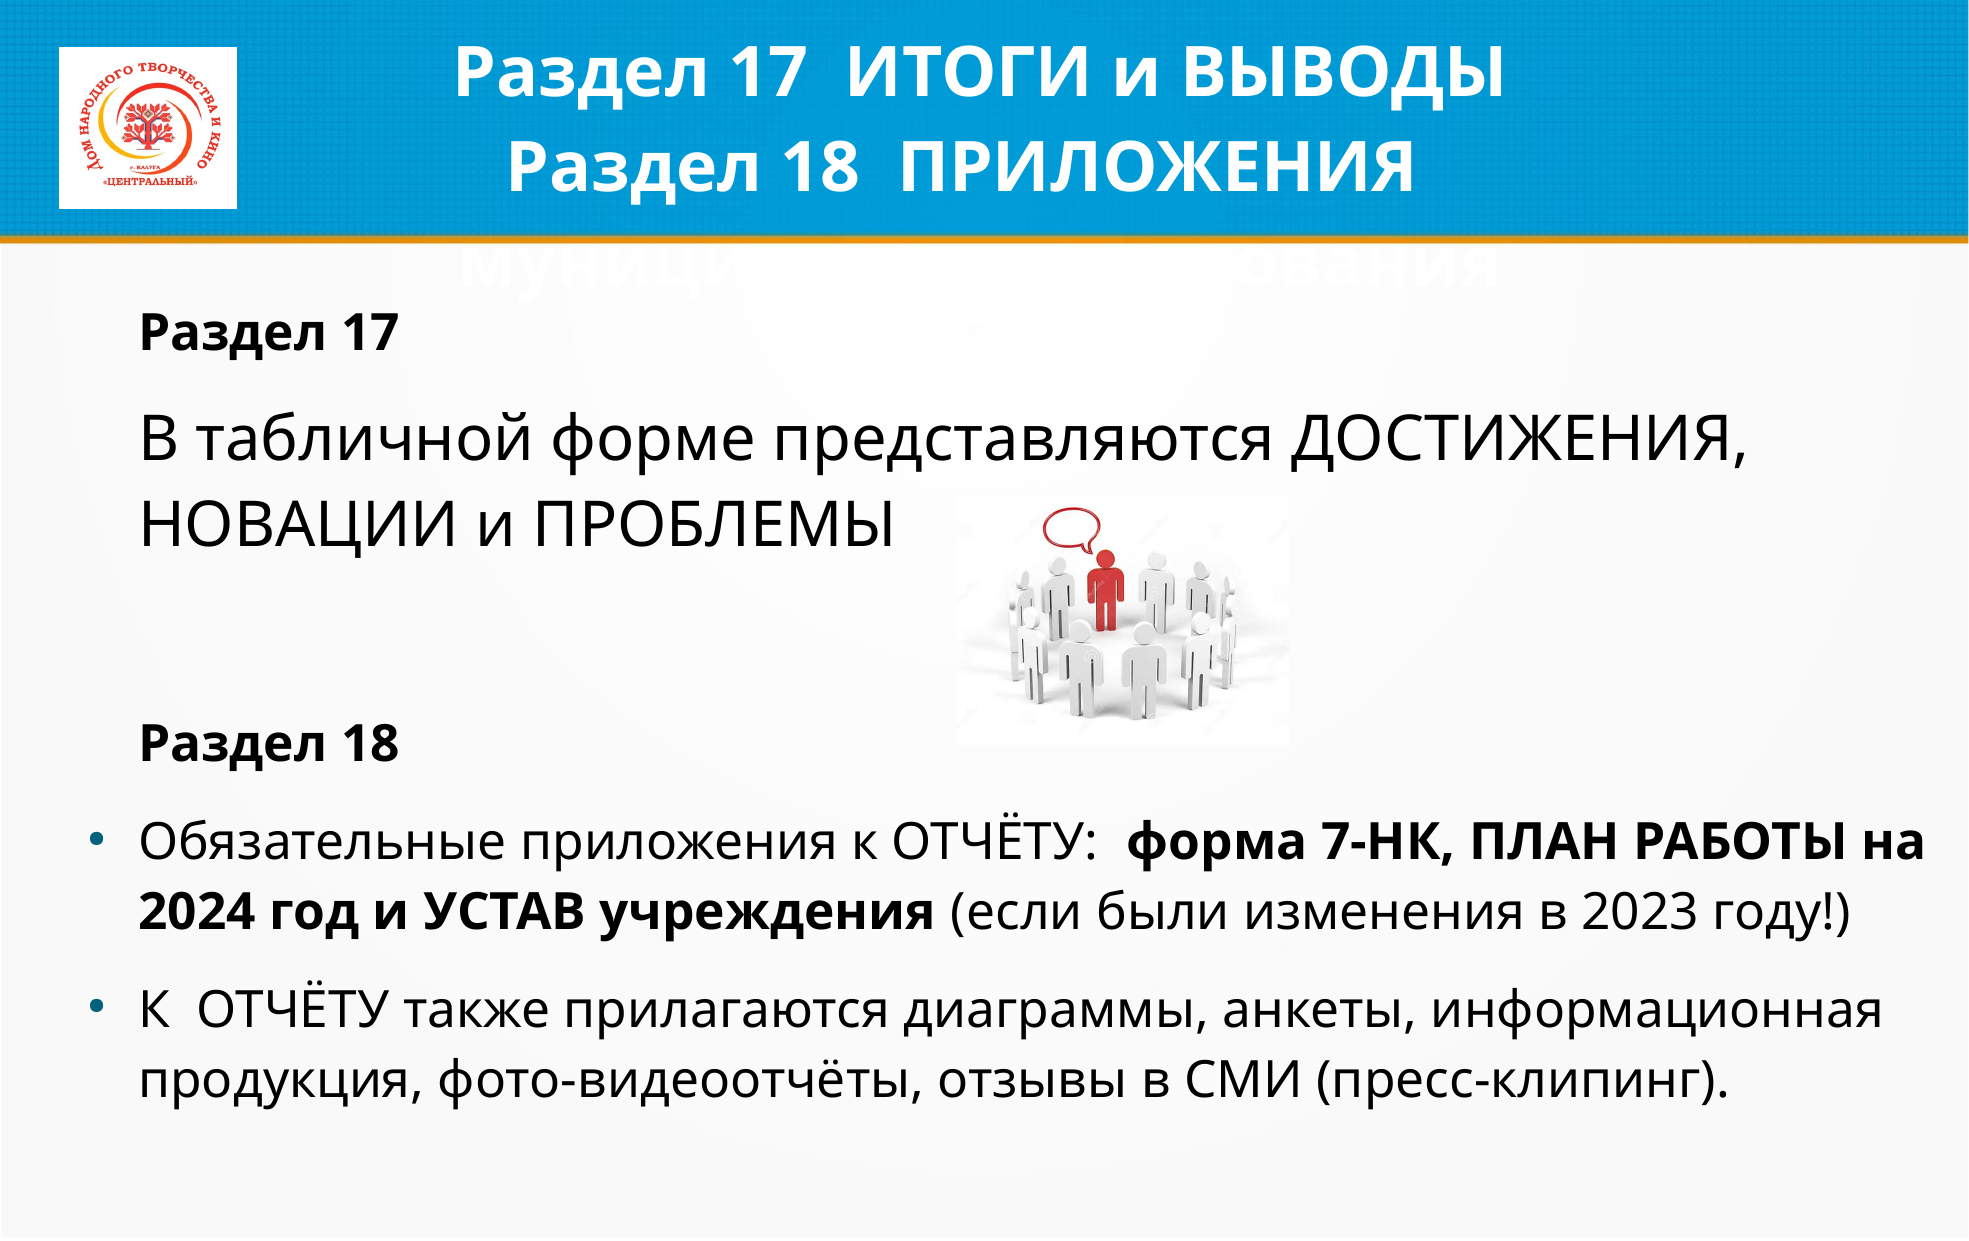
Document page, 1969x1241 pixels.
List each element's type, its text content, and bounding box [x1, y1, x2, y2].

title Раздел 17 ИТОГИ и ВЫВОДЫ Раздел 18 ПРИЛОЖЕНИЯ муниципального разования [70, 19, 1890, 295]
picture [956, 496, 1289, 745]
picture [60, 48, 236, 208]
picture [0, 233, 1969, 1241]
list Раздел 17 В табличной форме представляются ДОСТИЖЕНИЯ, НОВАЦИИ и ПРОБЛЕМЫ Раздел 18 Обязательные приложения к ОТЧЁТУ: форма 7-НК, ПЛАН РАБОТЫ на 2024 год и УСТАВ учреждения (если были изменения в 2023 году!) К ОТЧЁТУ также прилагаются диаграммы, анкеты, информационная продукция, фото-видеоотчёты, отзывы в СМИ (пресс-клипинг). [70, 295, 1938, 1158]
